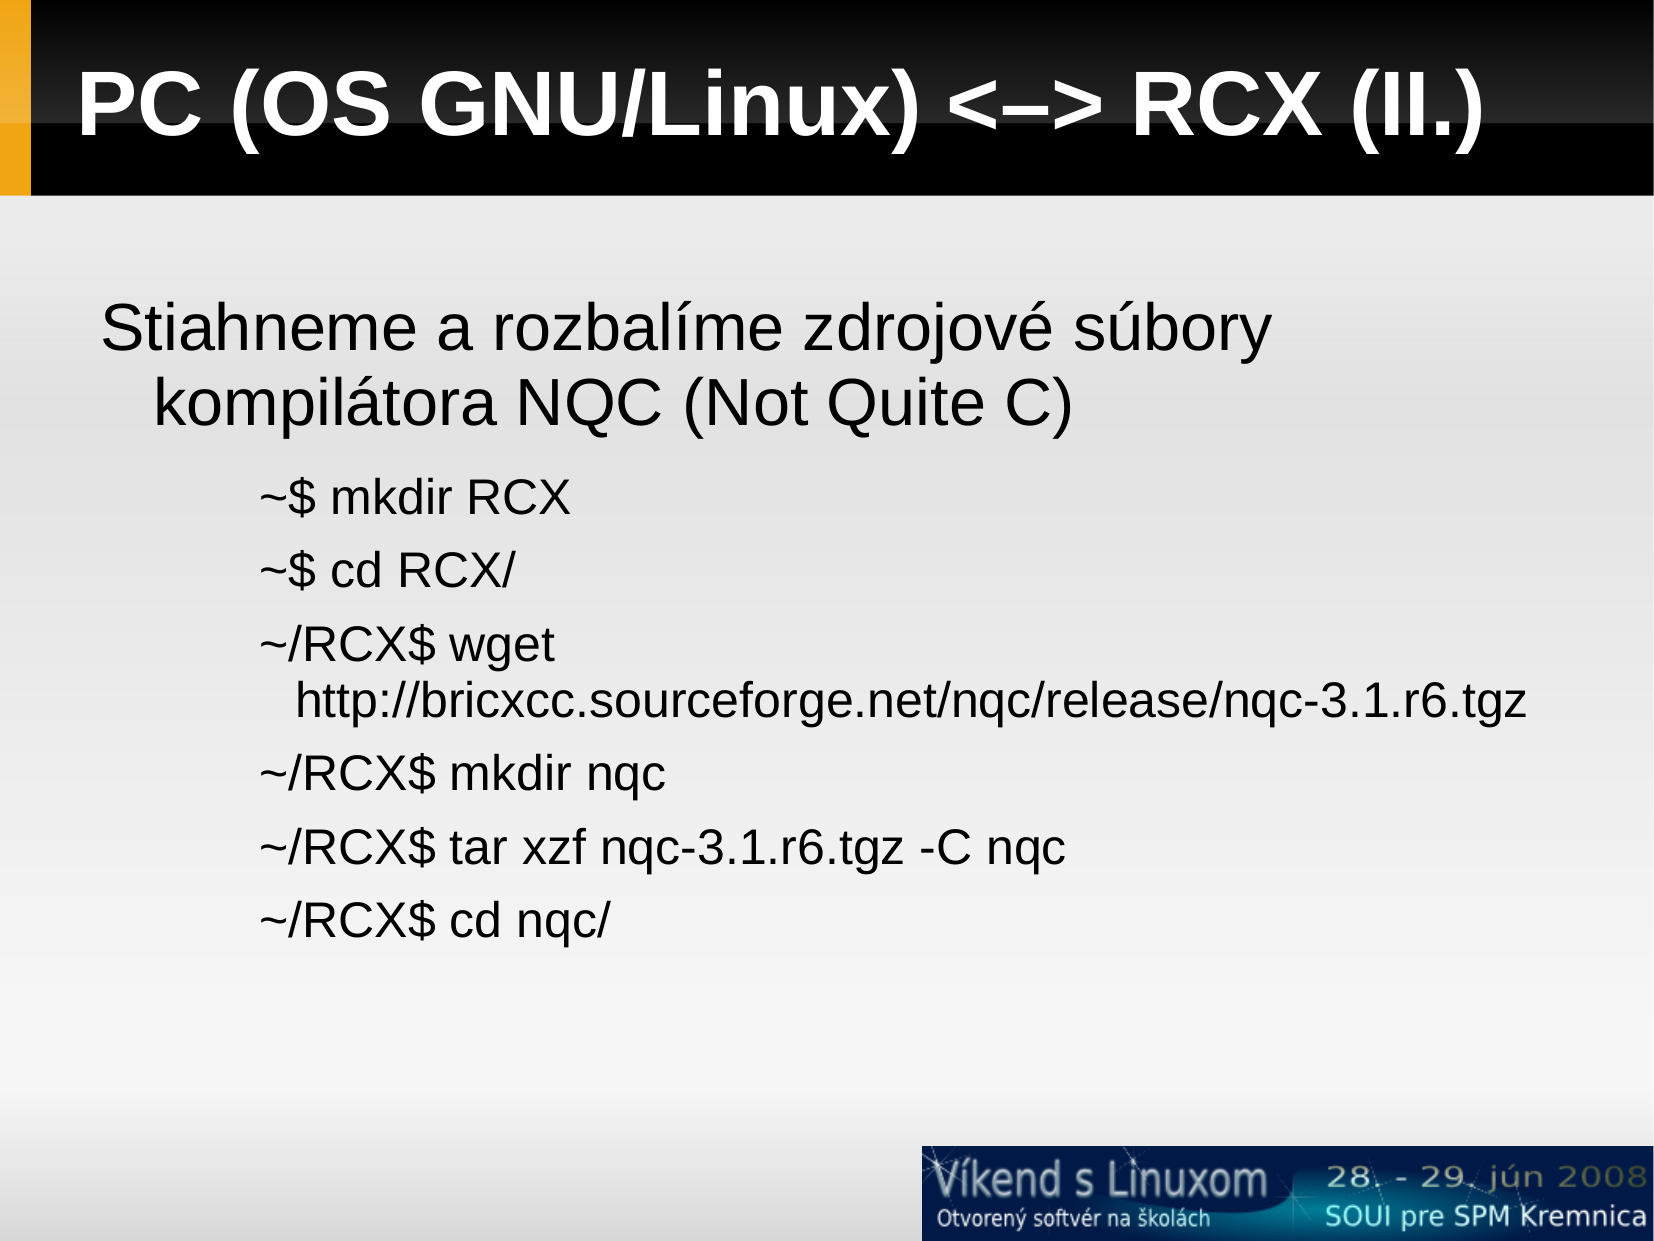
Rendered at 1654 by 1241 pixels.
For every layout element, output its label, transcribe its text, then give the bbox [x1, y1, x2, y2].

list Stiahneme a rozbalíme zdrojové súbory kompilátora NQC (Not Quite C) ~$ mkdir RCX ~$ cd RCX/ ~/RCX$ wget http://bricxcc.sourceforge.net/nqc/release/nqc-3.1.r6.tgz ~/RCX$ mkdir nqc ~/RCX$ tar xzf nqc-3.1.r6.tgz -C nqc ~/RCX$ cd nqc/ [82, 290, 1571, 1109]
title PC (OS GNU/Linux) <–> RCX (II.) [76, 0, 1565, 208]
picture [0, 0, 1654, 1241]
